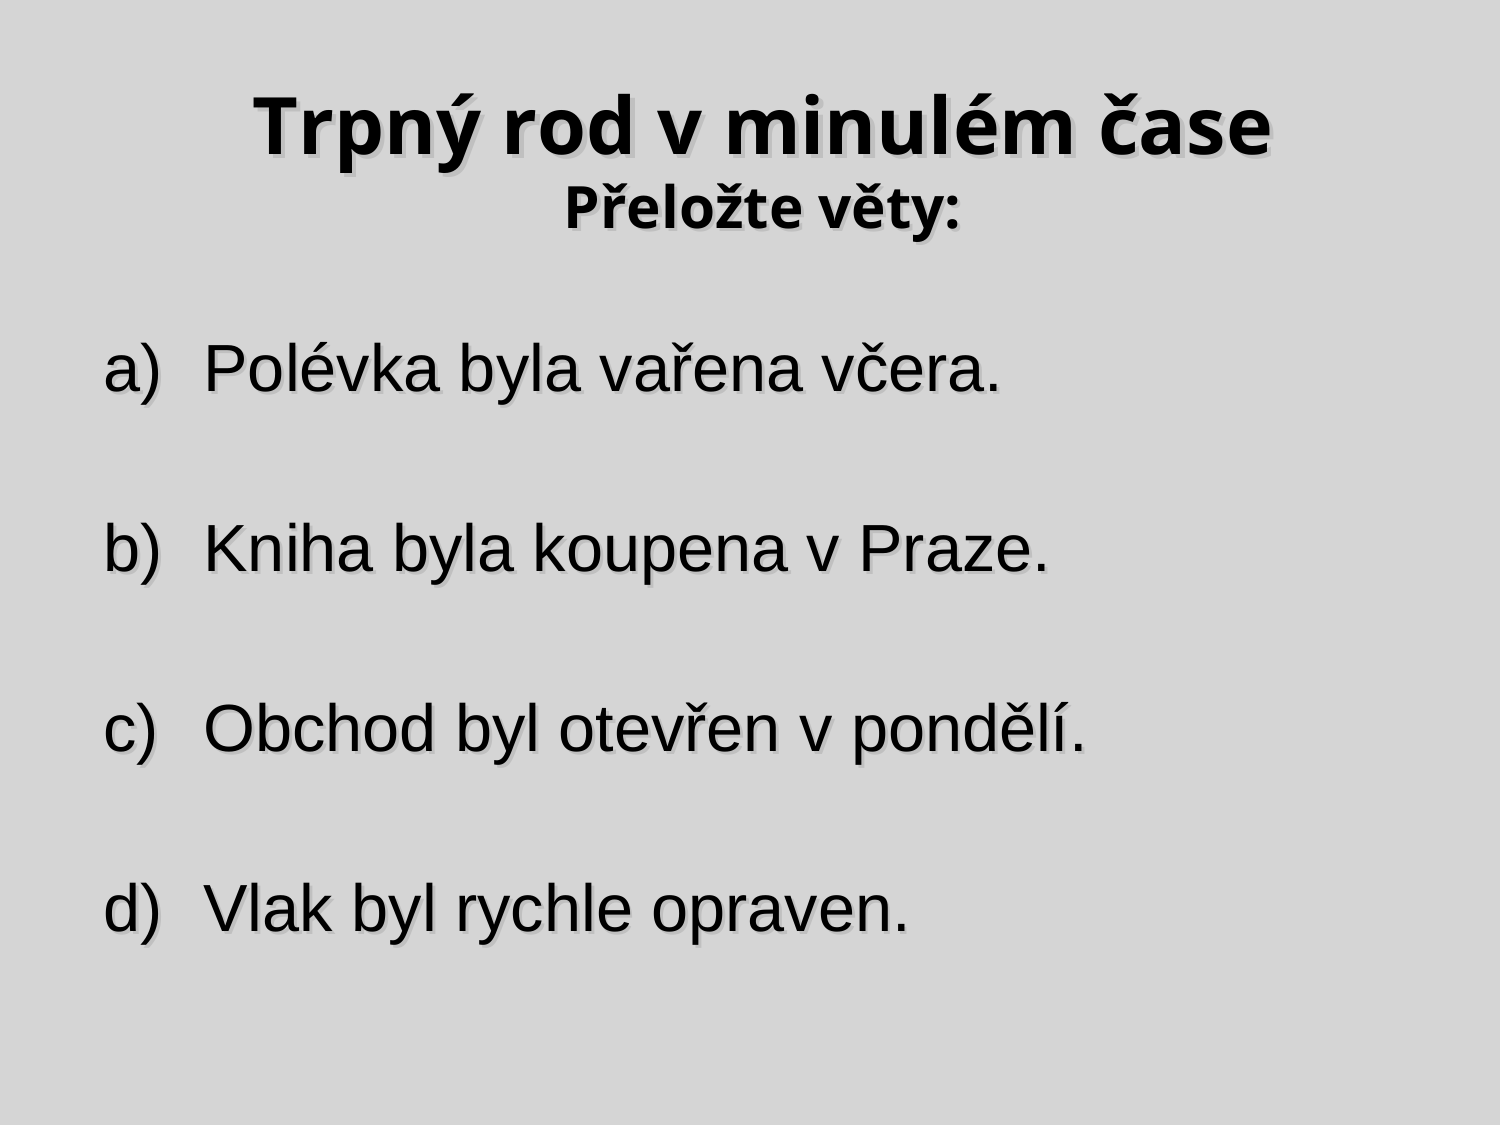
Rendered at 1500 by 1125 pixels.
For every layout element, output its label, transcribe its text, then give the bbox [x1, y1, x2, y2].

title Trpný rod v minulém čase Přeložte věty: [75, 40, 1451, 276]
list Polévka byla vařena včera. Kniha byla koupena v Praze. Obchod byl otevřen v pondělí. Vlak byl rychle opraven. [88, 326, 1452, 1001]
